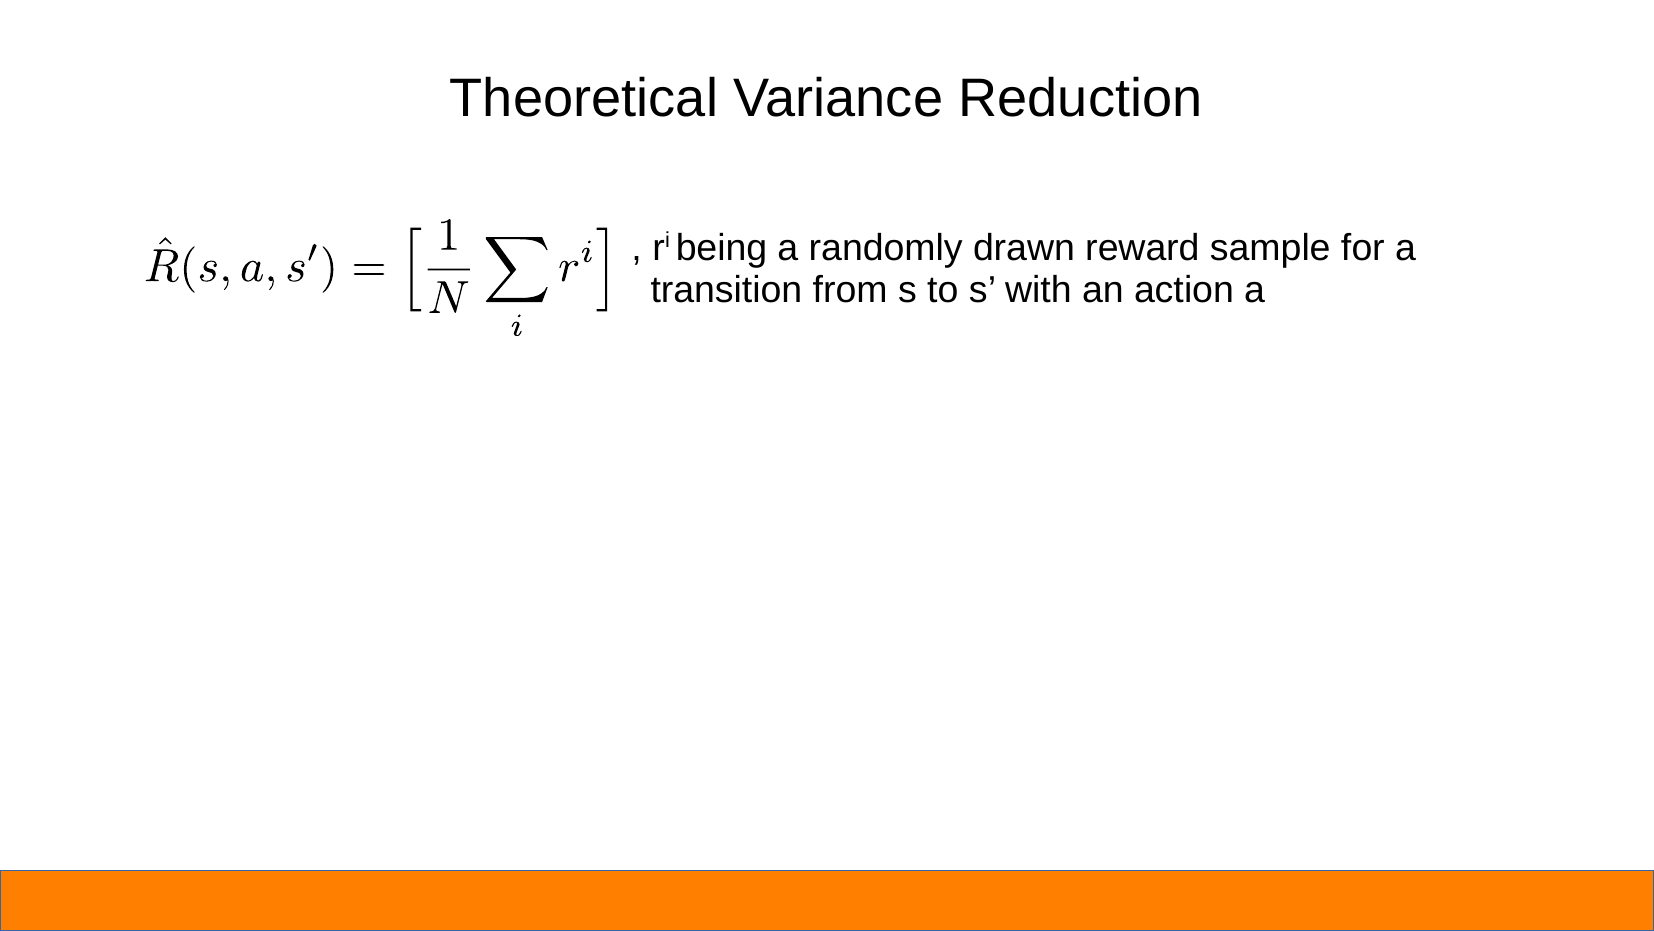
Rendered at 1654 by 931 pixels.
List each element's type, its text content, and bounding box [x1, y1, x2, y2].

text_box , ri being a randomly drawn reward sample for a transition from s to s’ with an action a [91, 135, 1562, 796]
picture [143, 219, 618, 336]
text_box [0, 870, 1654, 931]
text_box Theoretical Variance Reduction [253, 60, 1400, 135]
